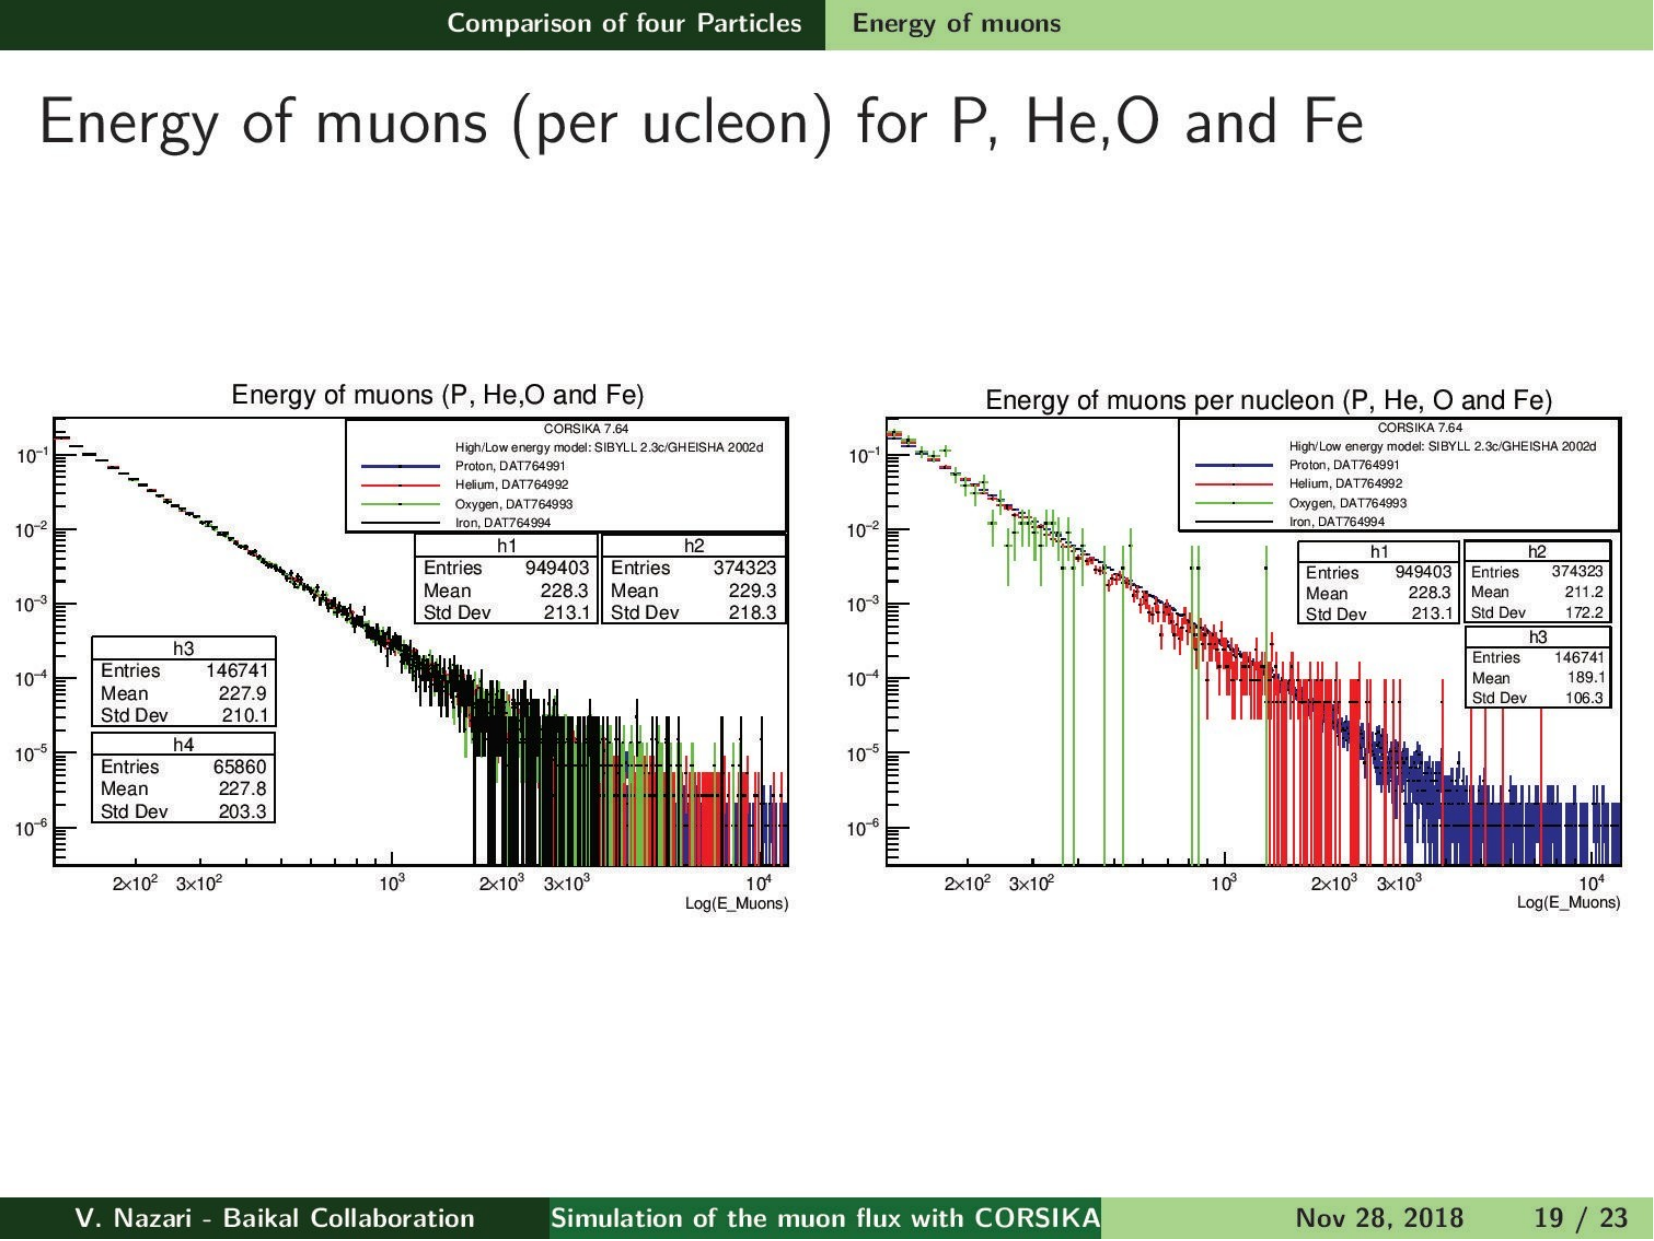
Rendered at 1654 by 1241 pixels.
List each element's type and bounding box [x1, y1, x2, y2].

text_box [0, 0, 1653, 1239]
